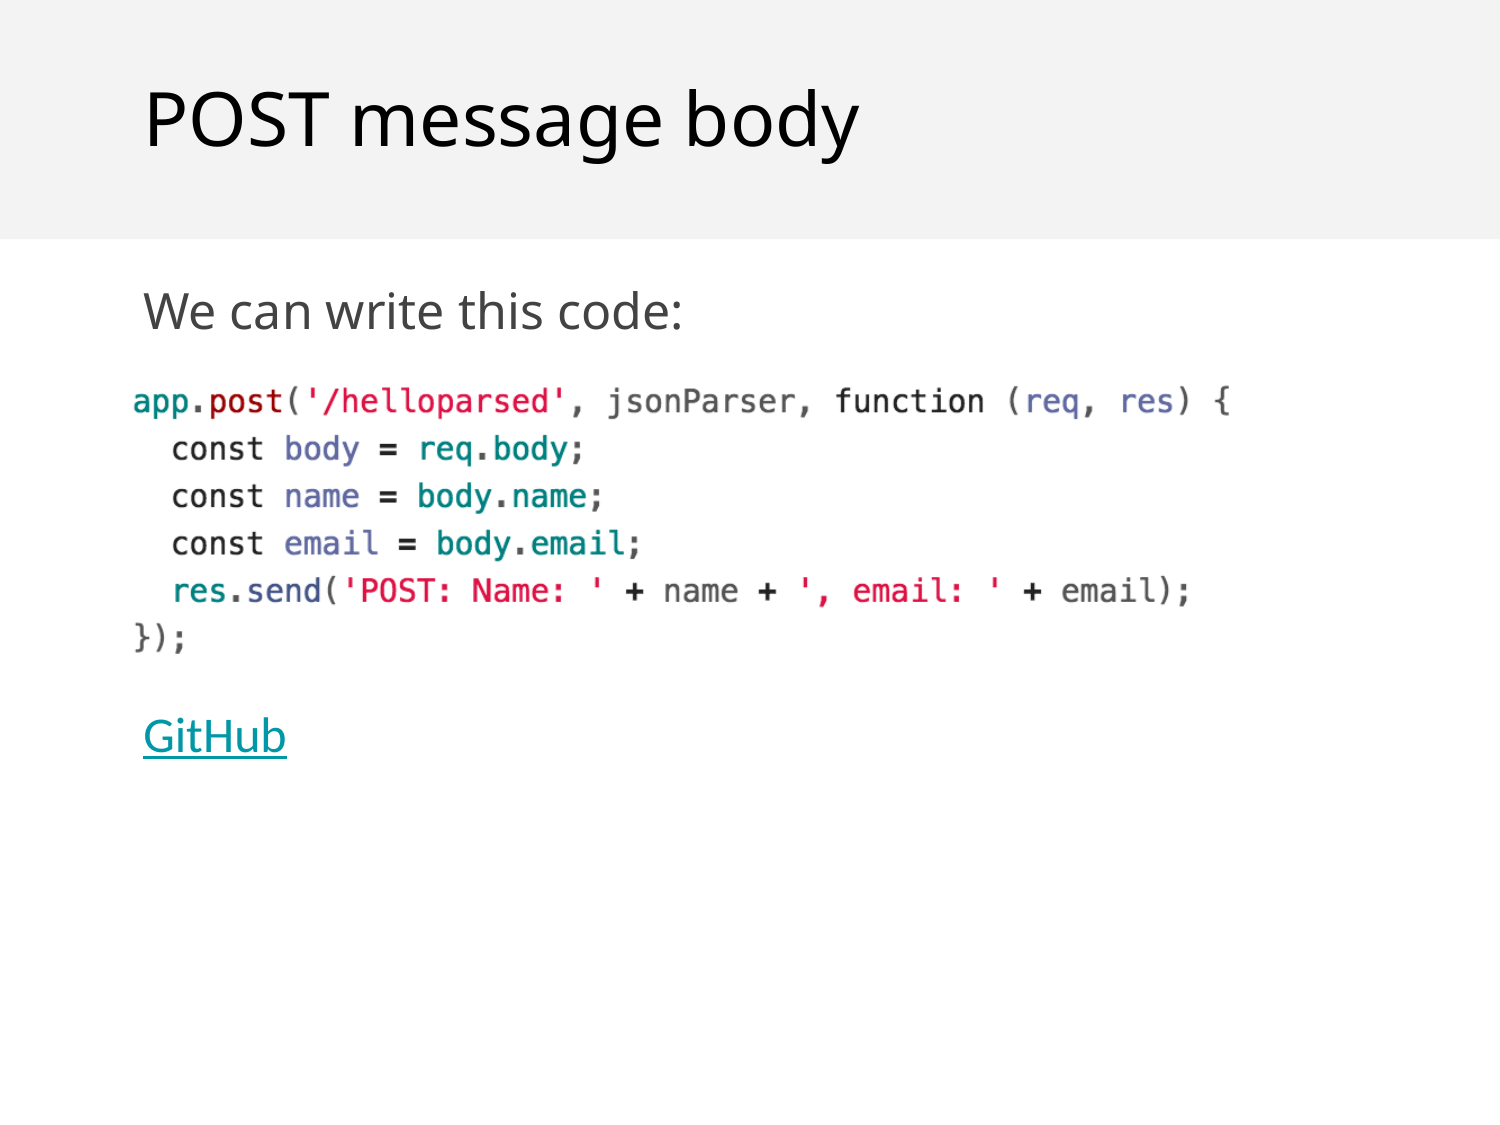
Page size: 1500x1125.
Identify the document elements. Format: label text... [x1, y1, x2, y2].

picture [128, 374, 1266, 687]
text_box GitHub [128, 687, 1332, 829]
title POST message body [128, 56, 1372, 183]
list We can write this code: [128, 255, 1372, 339]
